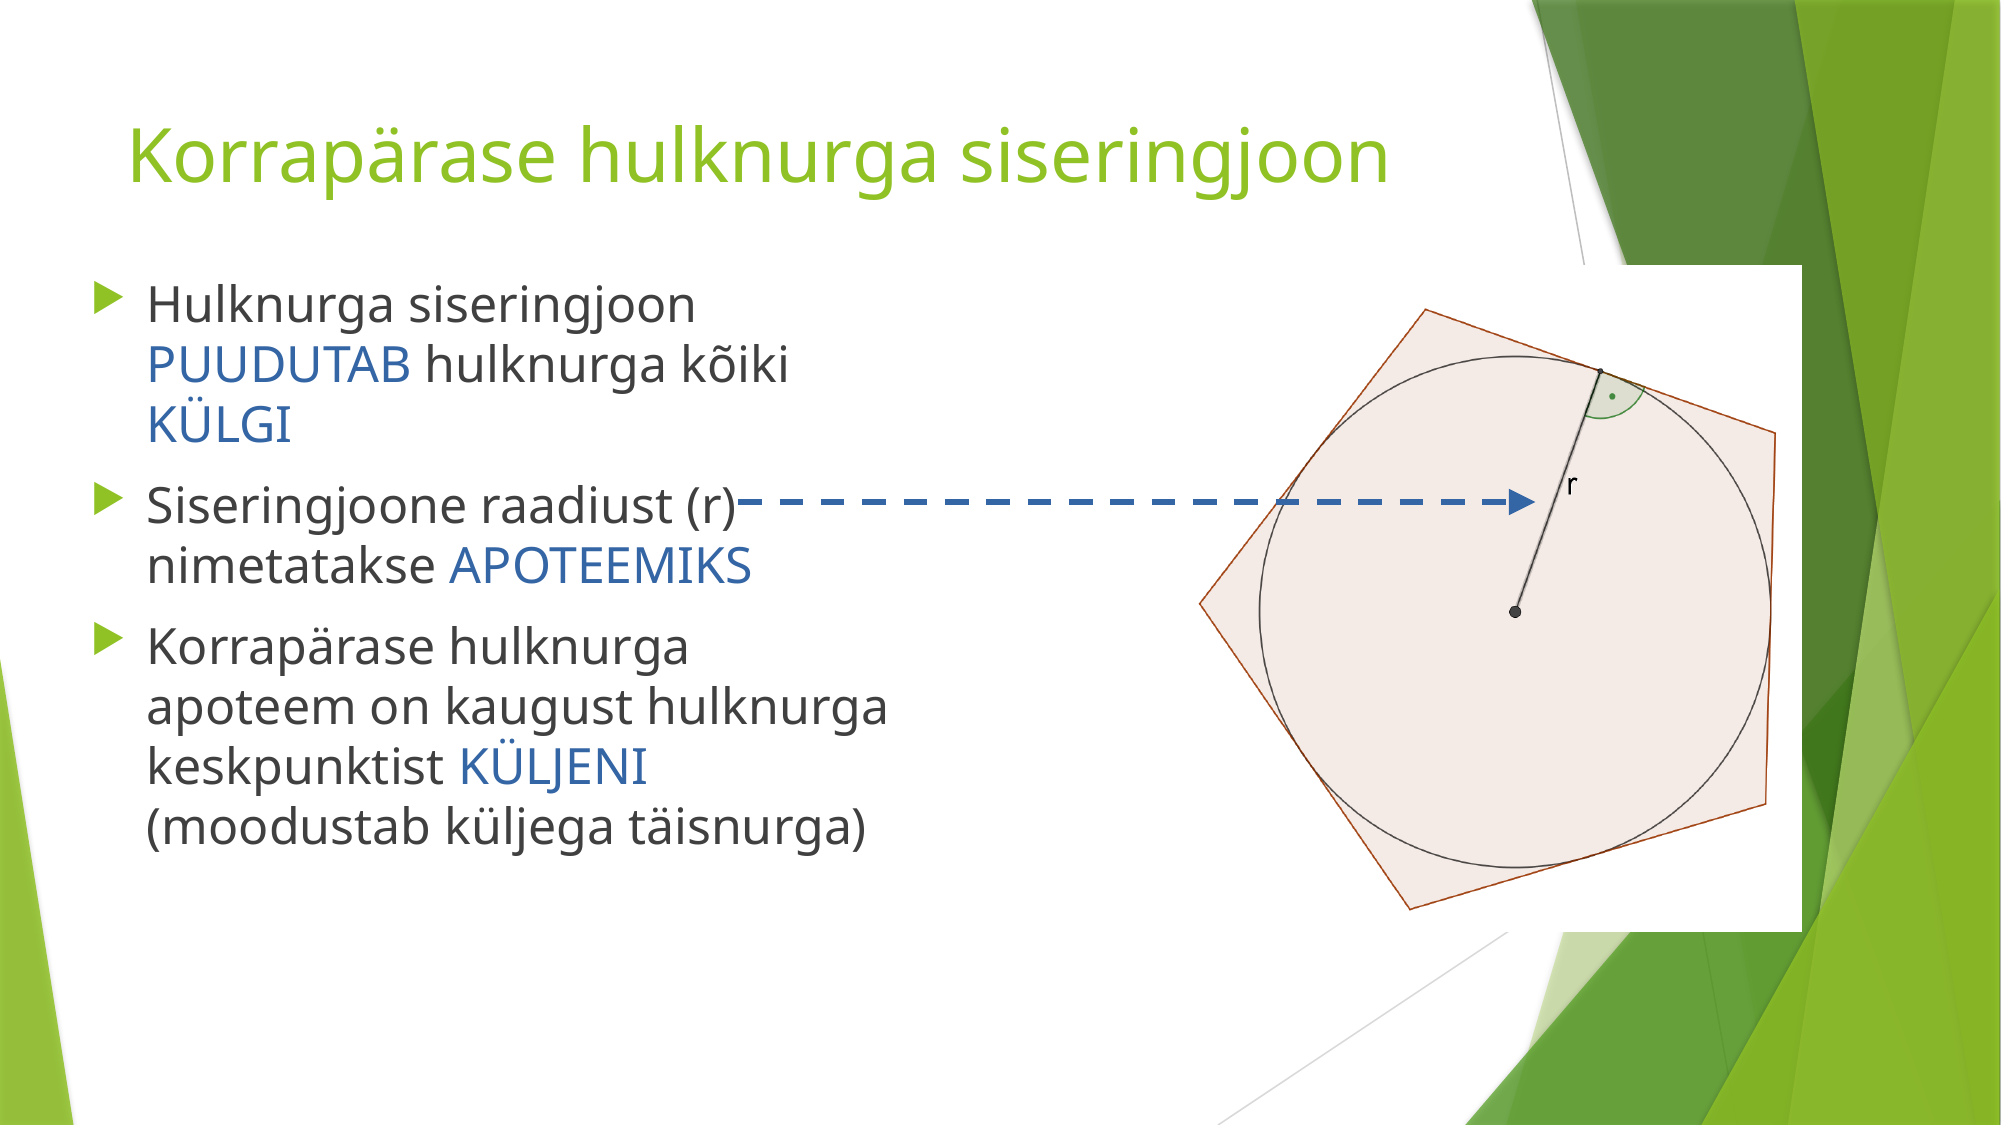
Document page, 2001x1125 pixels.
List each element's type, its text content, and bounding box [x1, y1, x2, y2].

list Hulknurga siseringjoon PUUDUTAB hulknurga kõiki KÜLGI Siseringjoone raadiust (r) nimetatakse APOTEEMIKS Korrapärase hulknurga apoteem on kaugust hulknurga keskpunktist KÜLJENI (moodustab küljega täisnurga) [75, 265, 929, 1072]
picture [1165, 265, 1802, 932]
title Korrapärase hulknurga siseringjoon [111, 99, 1522, 317]
